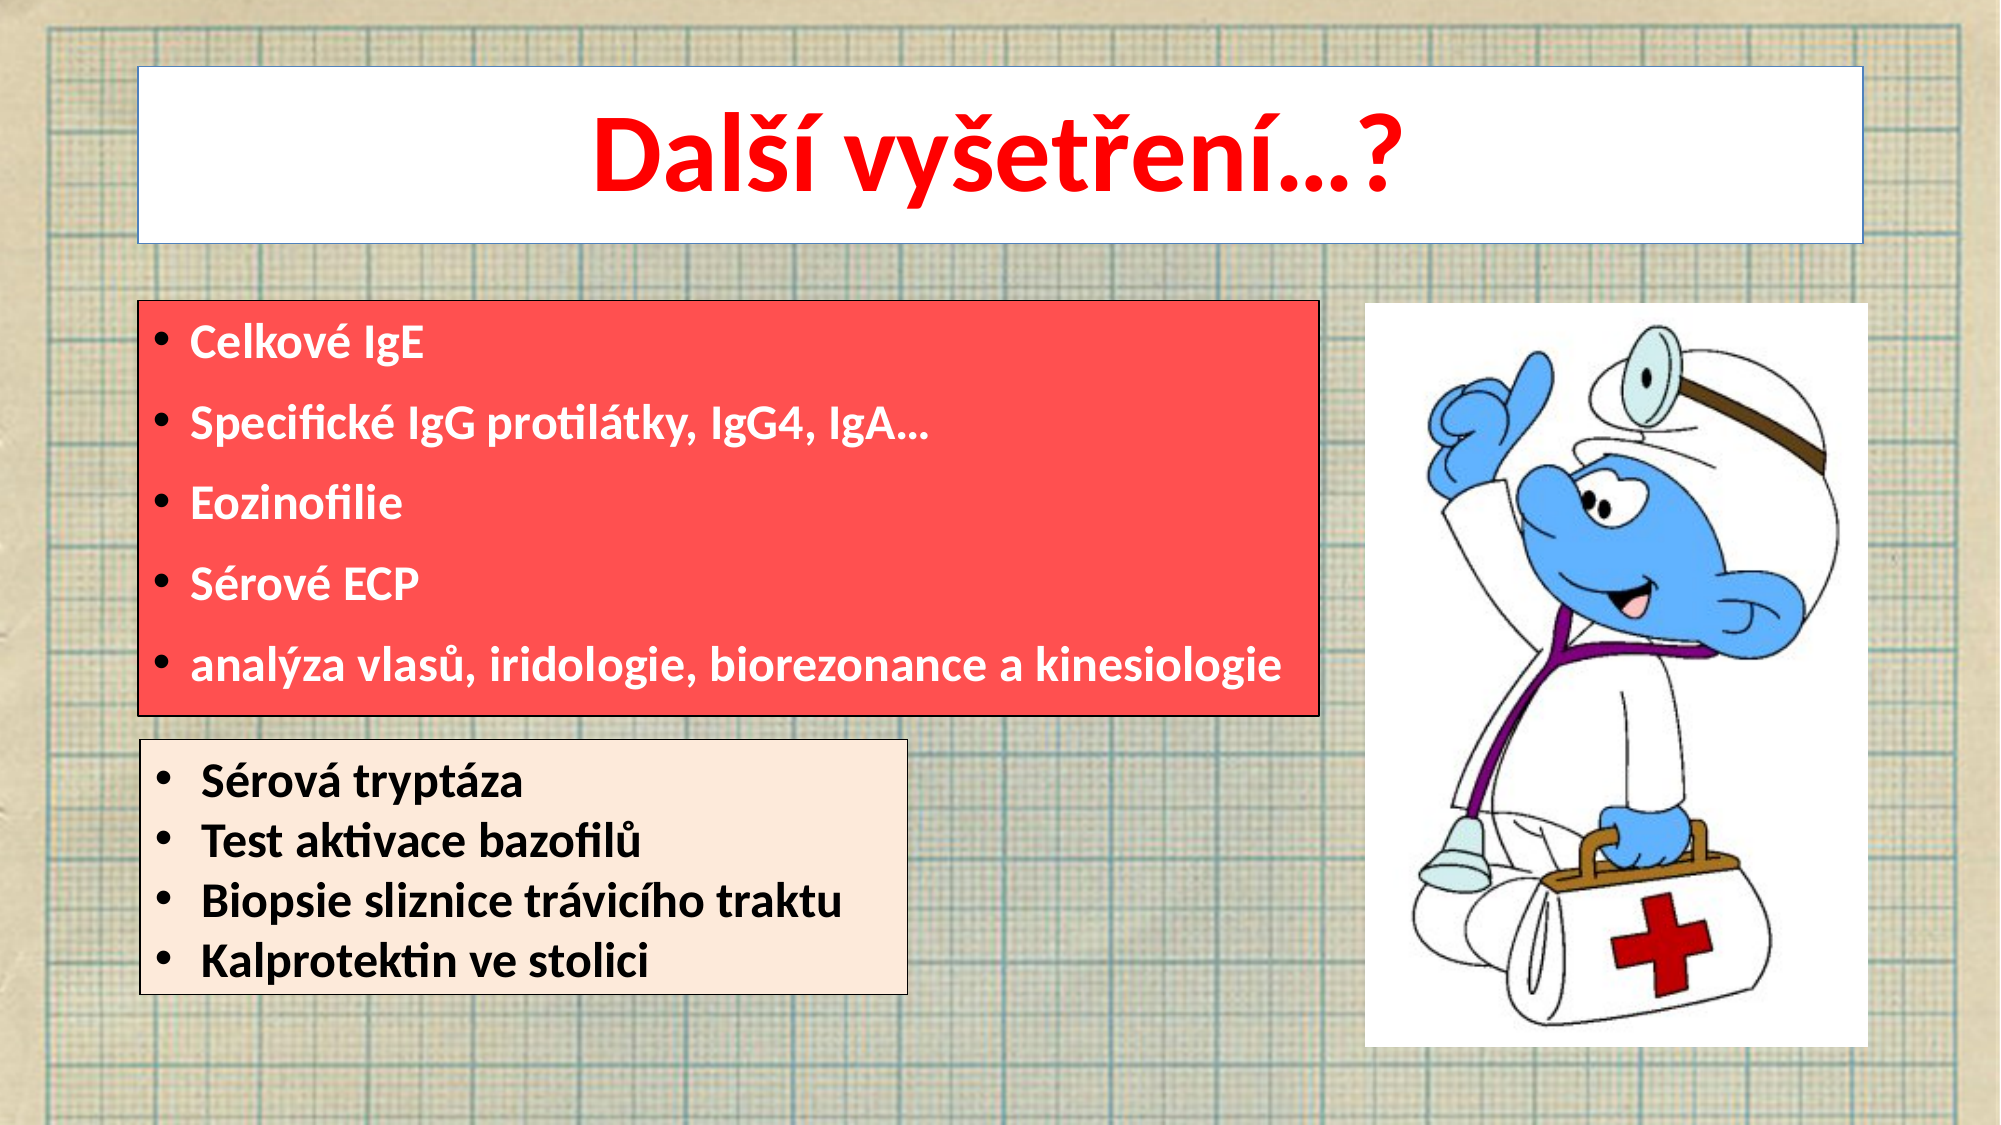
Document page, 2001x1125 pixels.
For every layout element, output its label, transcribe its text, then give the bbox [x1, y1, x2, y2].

text_box Další vyšetření…? [137, 66, 1863, 244]
text_box Sérová tryptáza Test aktivace bazofilů Biopsie sliznice trávicího traktu Kalprotektin ve stolici [140, 740, 908, 995]
list Celkové IgE Specifické IgG protilátky, IgG4, IgA… Eozinofilie Sérové ECP analýza vlasů, iridologie, biorezonance a kinesiologie [137, 300, 1319, 717]
picture [0, 0, 2000, 1125]
